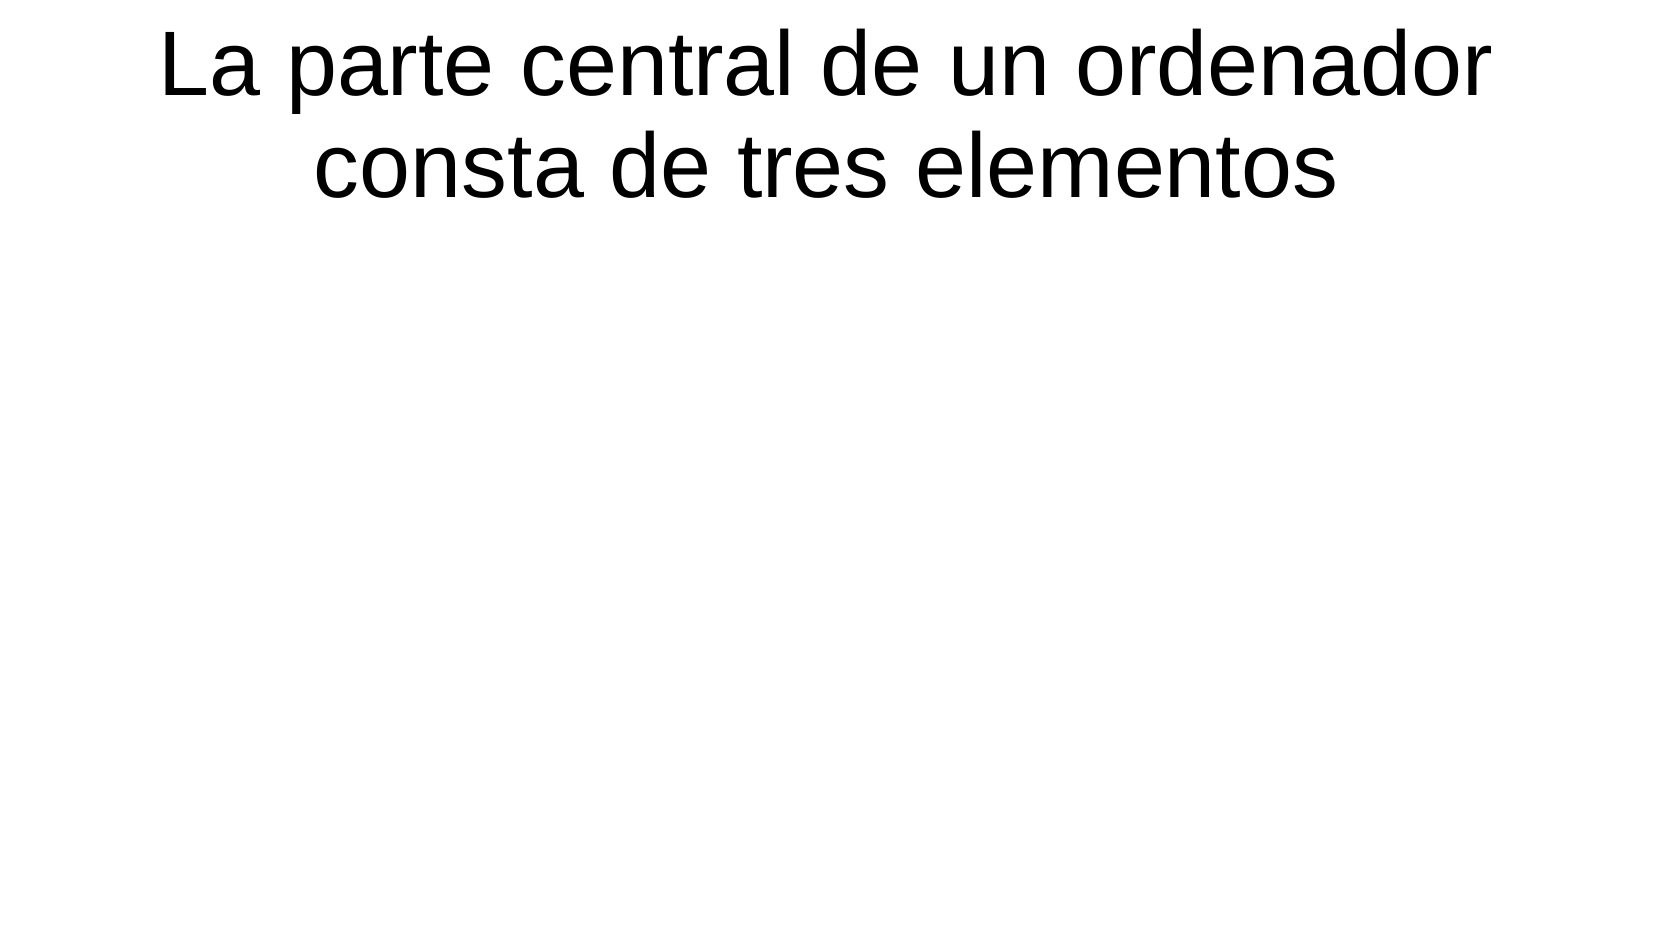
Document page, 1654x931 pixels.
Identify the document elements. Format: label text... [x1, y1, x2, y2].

title La parte central de un ordenador consta de tres elementos [82, 12, 1571, 218]
